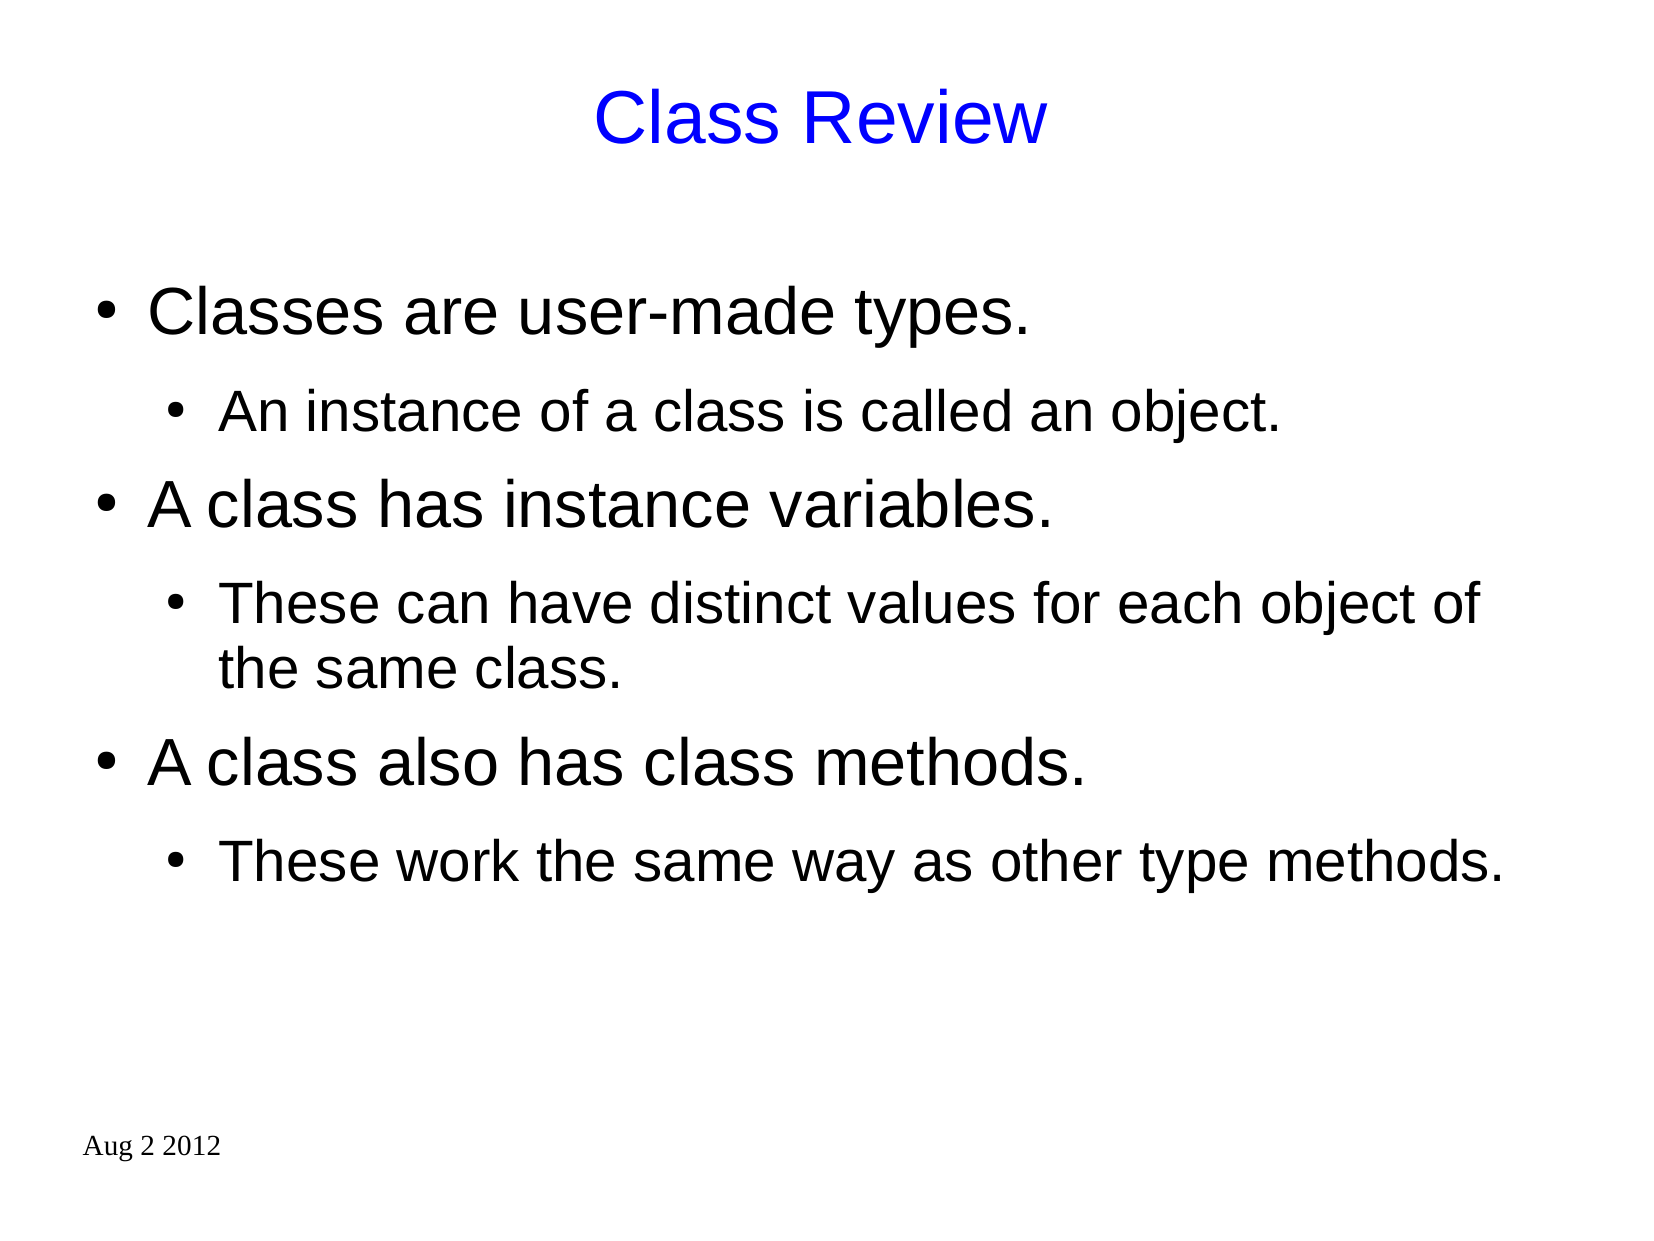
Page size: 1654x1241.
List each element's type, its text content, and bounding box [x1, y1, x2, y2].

list Classes are user-made types. An instance of a class is called an object. A class has instance variables. These can have distinct values for each object of the same class. A class also has class methods. These work the same way as other type methods. [76, 274, 1565, 1093]
title Class Review [76, 58, 1565, 178]
